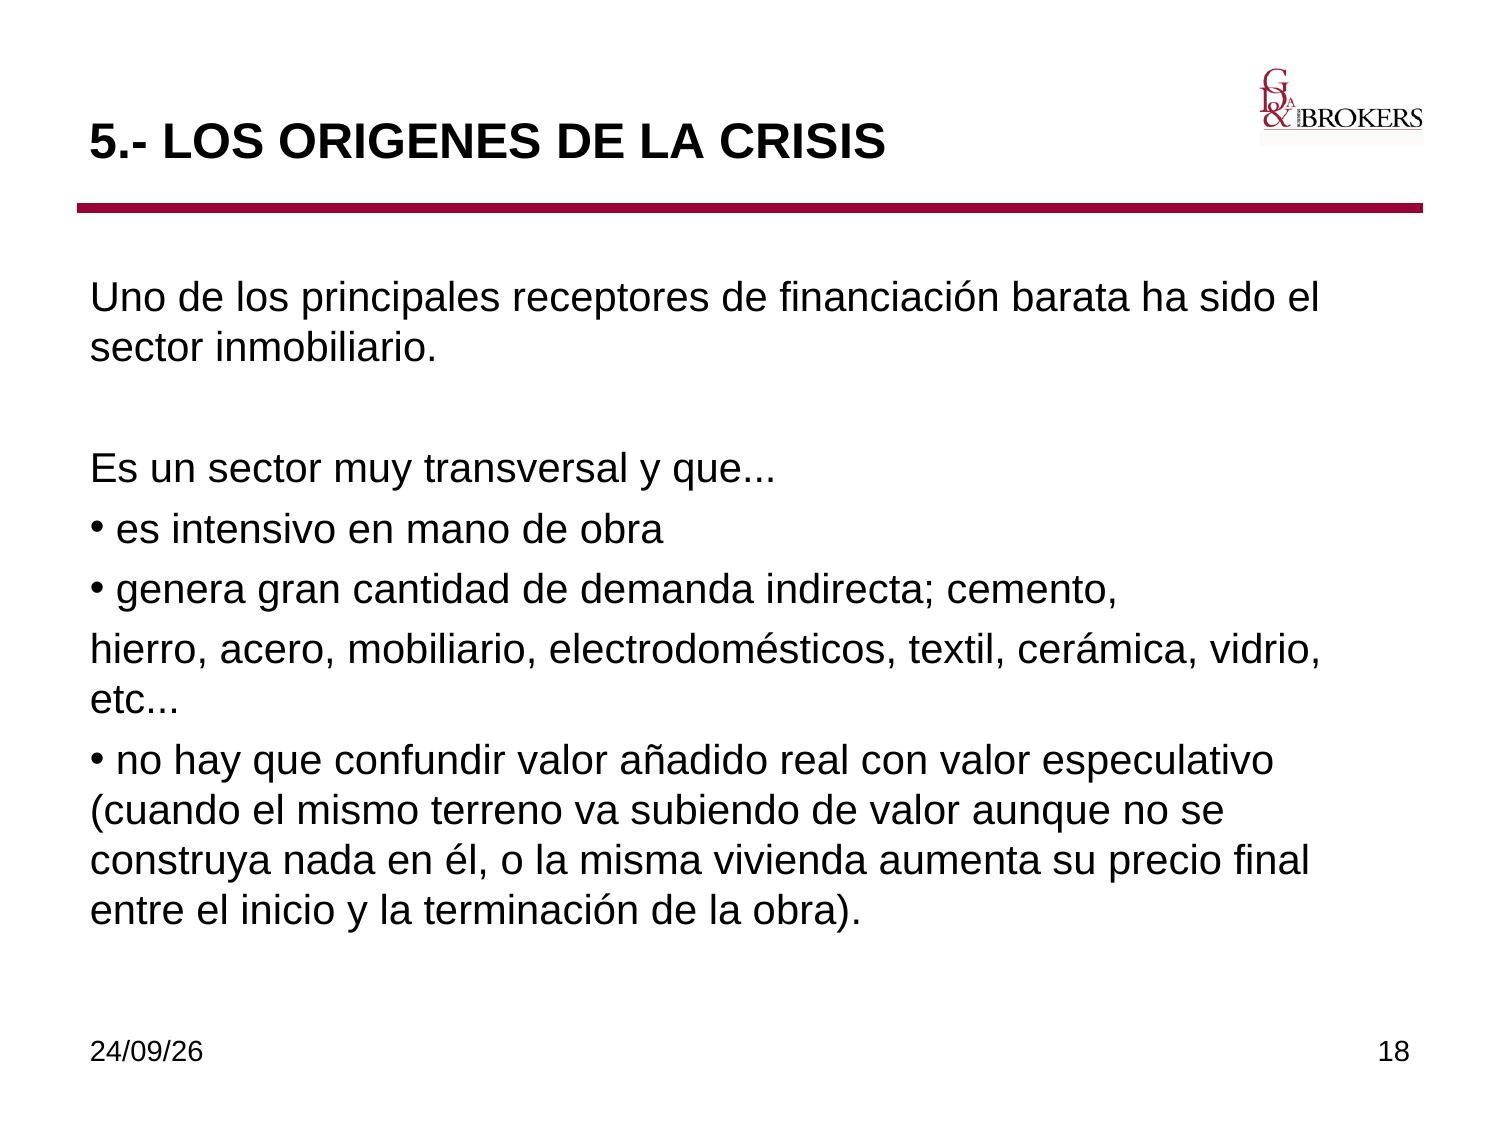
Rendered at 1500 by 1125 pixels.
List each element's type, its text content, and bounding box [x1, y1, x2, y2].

title 5.- LOS ORIGENES DE LA CRISIS [75, 45, 1426, 233]
list Uno de los principales receptores de financiación barata ha sido el sector inmobiliario. Es un sector muy transversal y que... es intensivo en mano de obra genera gran cantidad de demanda indirecta; cemento, hierro, acero, mobiliario, electrodomésticos, textil, cerámica, vidrio, etc... no hay que confundir valor añadido real con valor especulativo (cuando el mismo terreno va subiendo de valor aunque no se construya nada en él, o la misma vivienda aumenta su precio final entre el inicio y la terminación de la obra). [75, 262, 1426, 1006]
